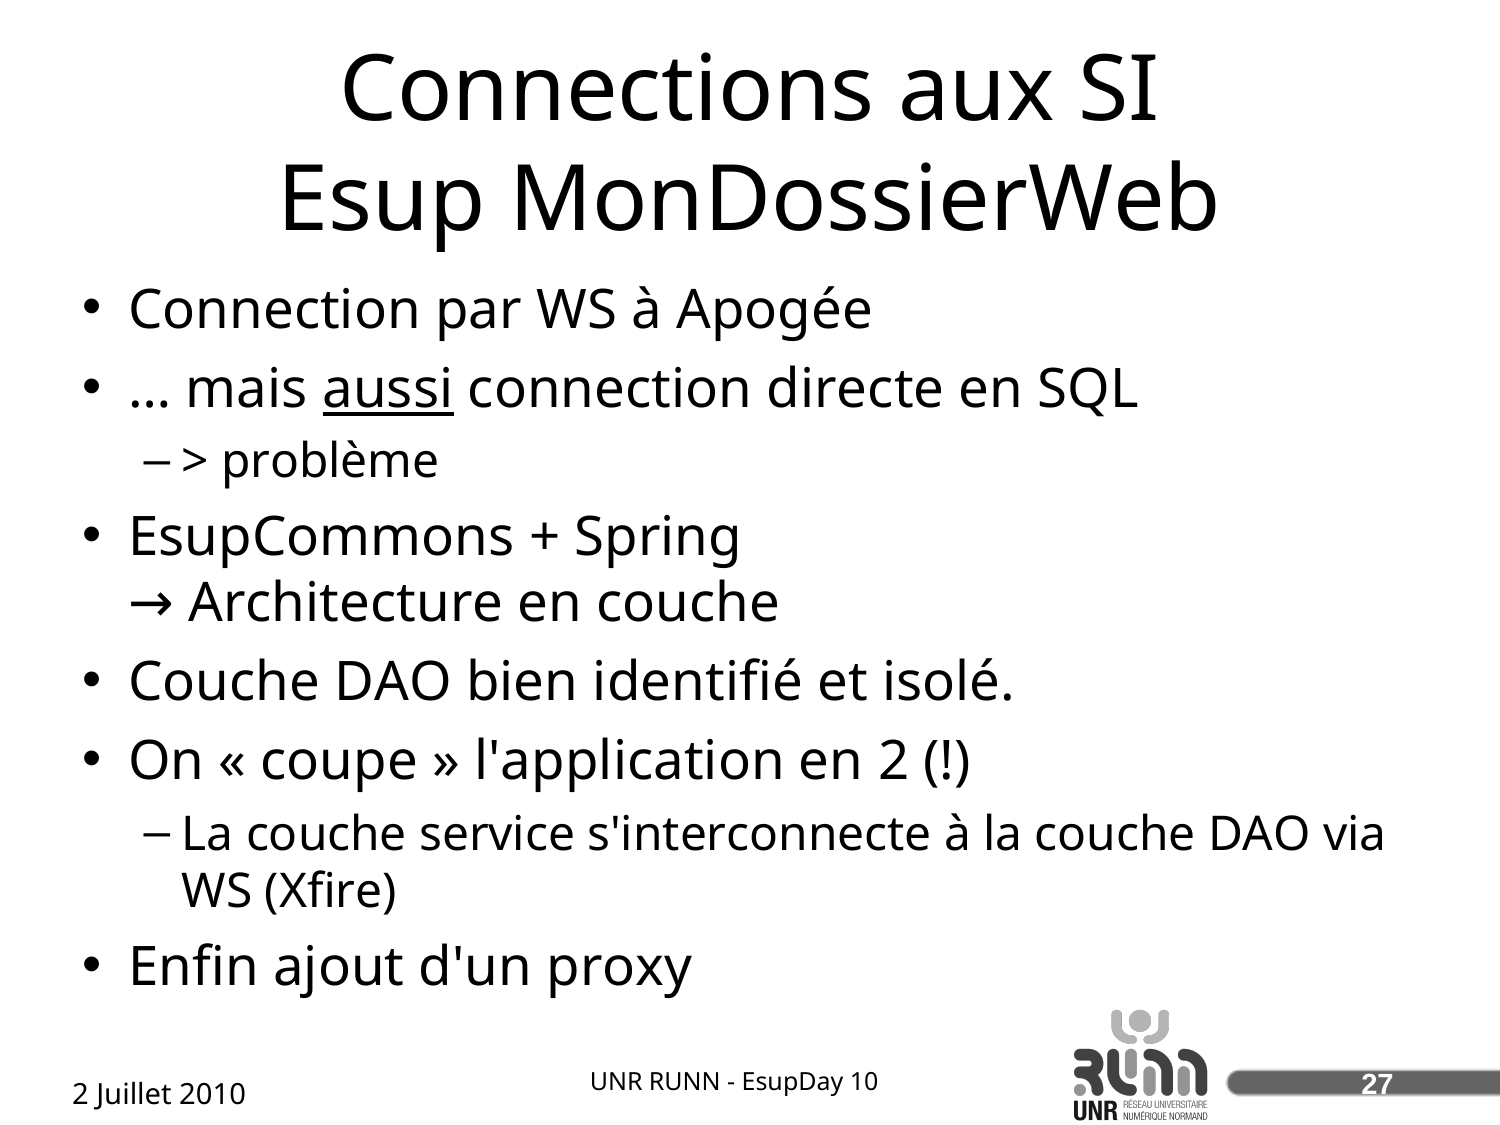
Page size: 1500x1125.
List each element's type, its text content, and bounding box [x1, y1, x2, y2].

title Connections aux SI Esup MonDossierWeb [75, 13, 1426, 265]
picture [1220, 1065, 1500, 1103]
list Connection par WS à Apogée … mais aussi connection directe en SQL > problème EsupCommons + Spring → Architecture en couche Couche DAO bien identifié et isolé. On « coupe » l'application en 2 (!) La couche service s'interconnecte à la couche DAO via WS (Xfire) Enfin ajout d'un proxy [67, 265, 1418, 1009]
picture [1068, 1009, 1213, 1125]
